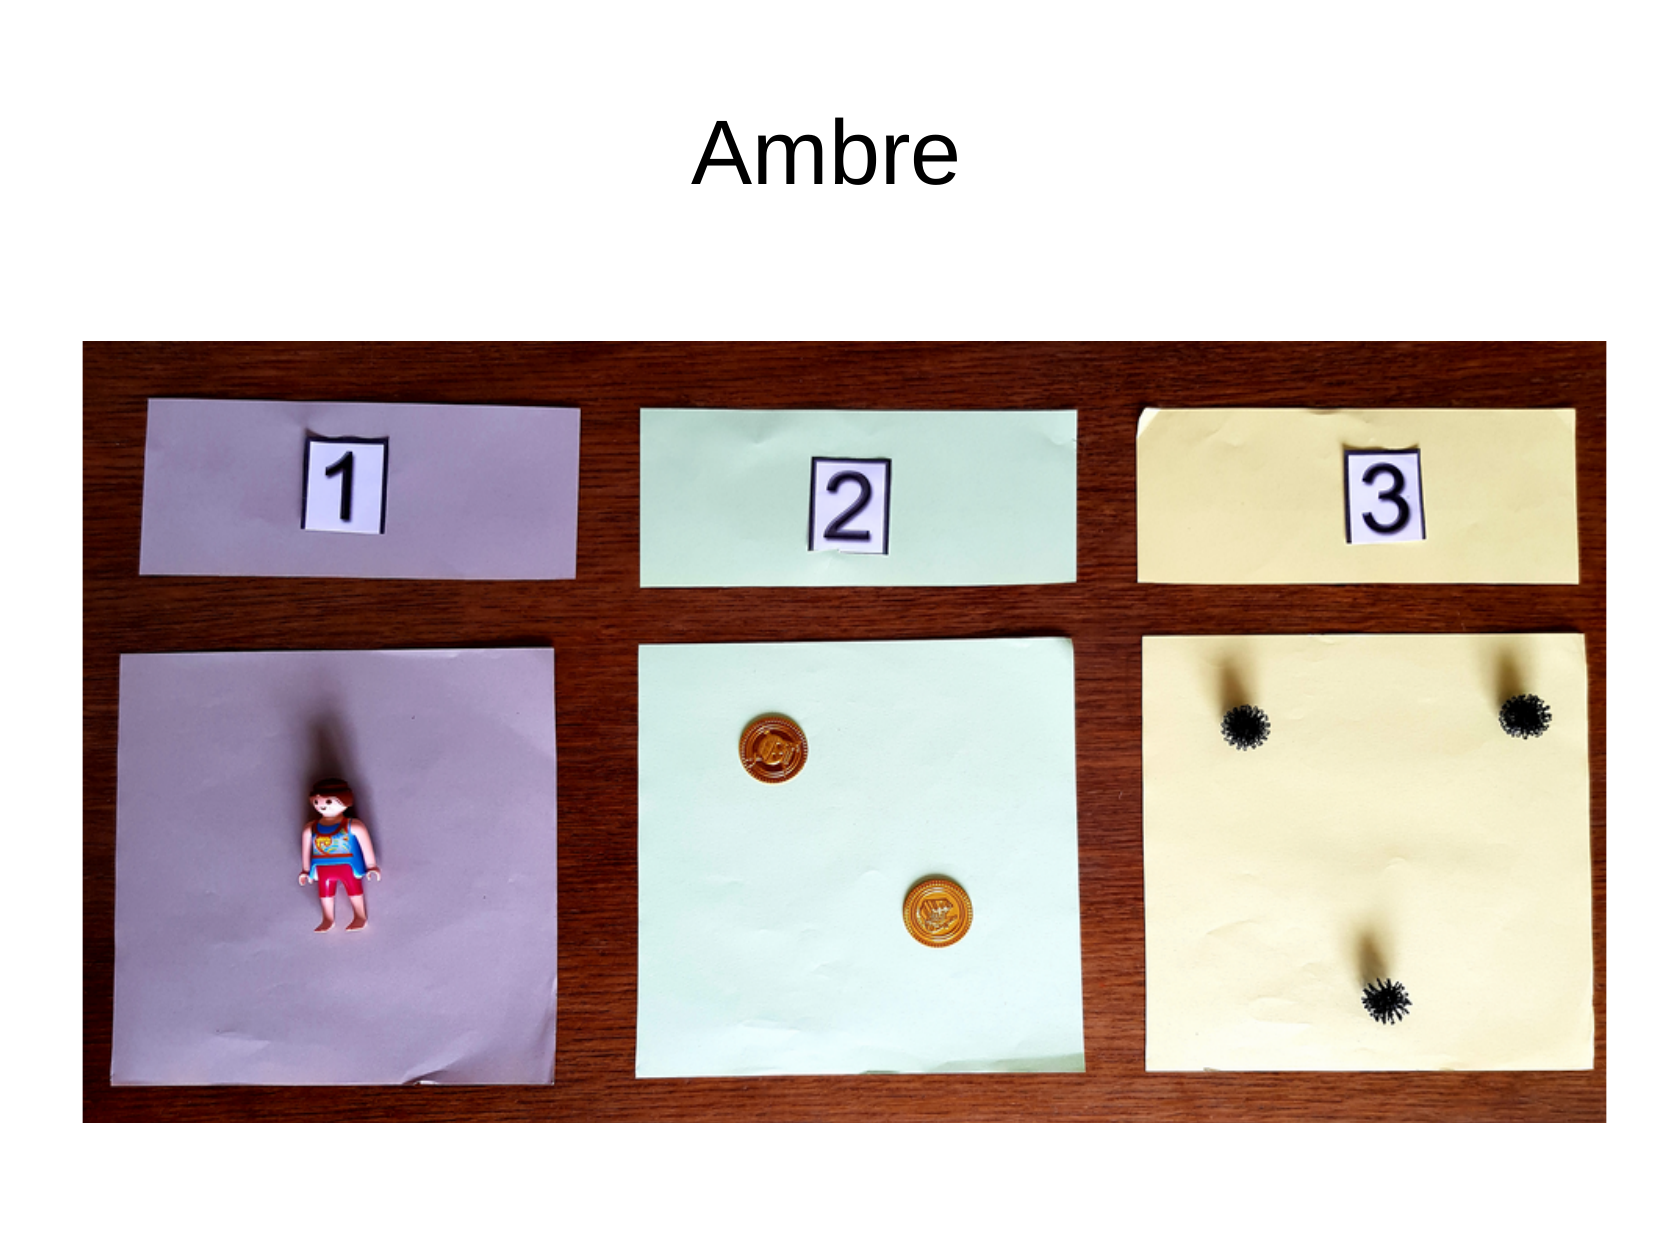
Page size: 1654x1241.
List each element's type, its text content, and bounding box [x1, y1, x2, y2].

picture [82, 341, 1607, 1123]
title Ambre [82, 49, 1571, 257]
